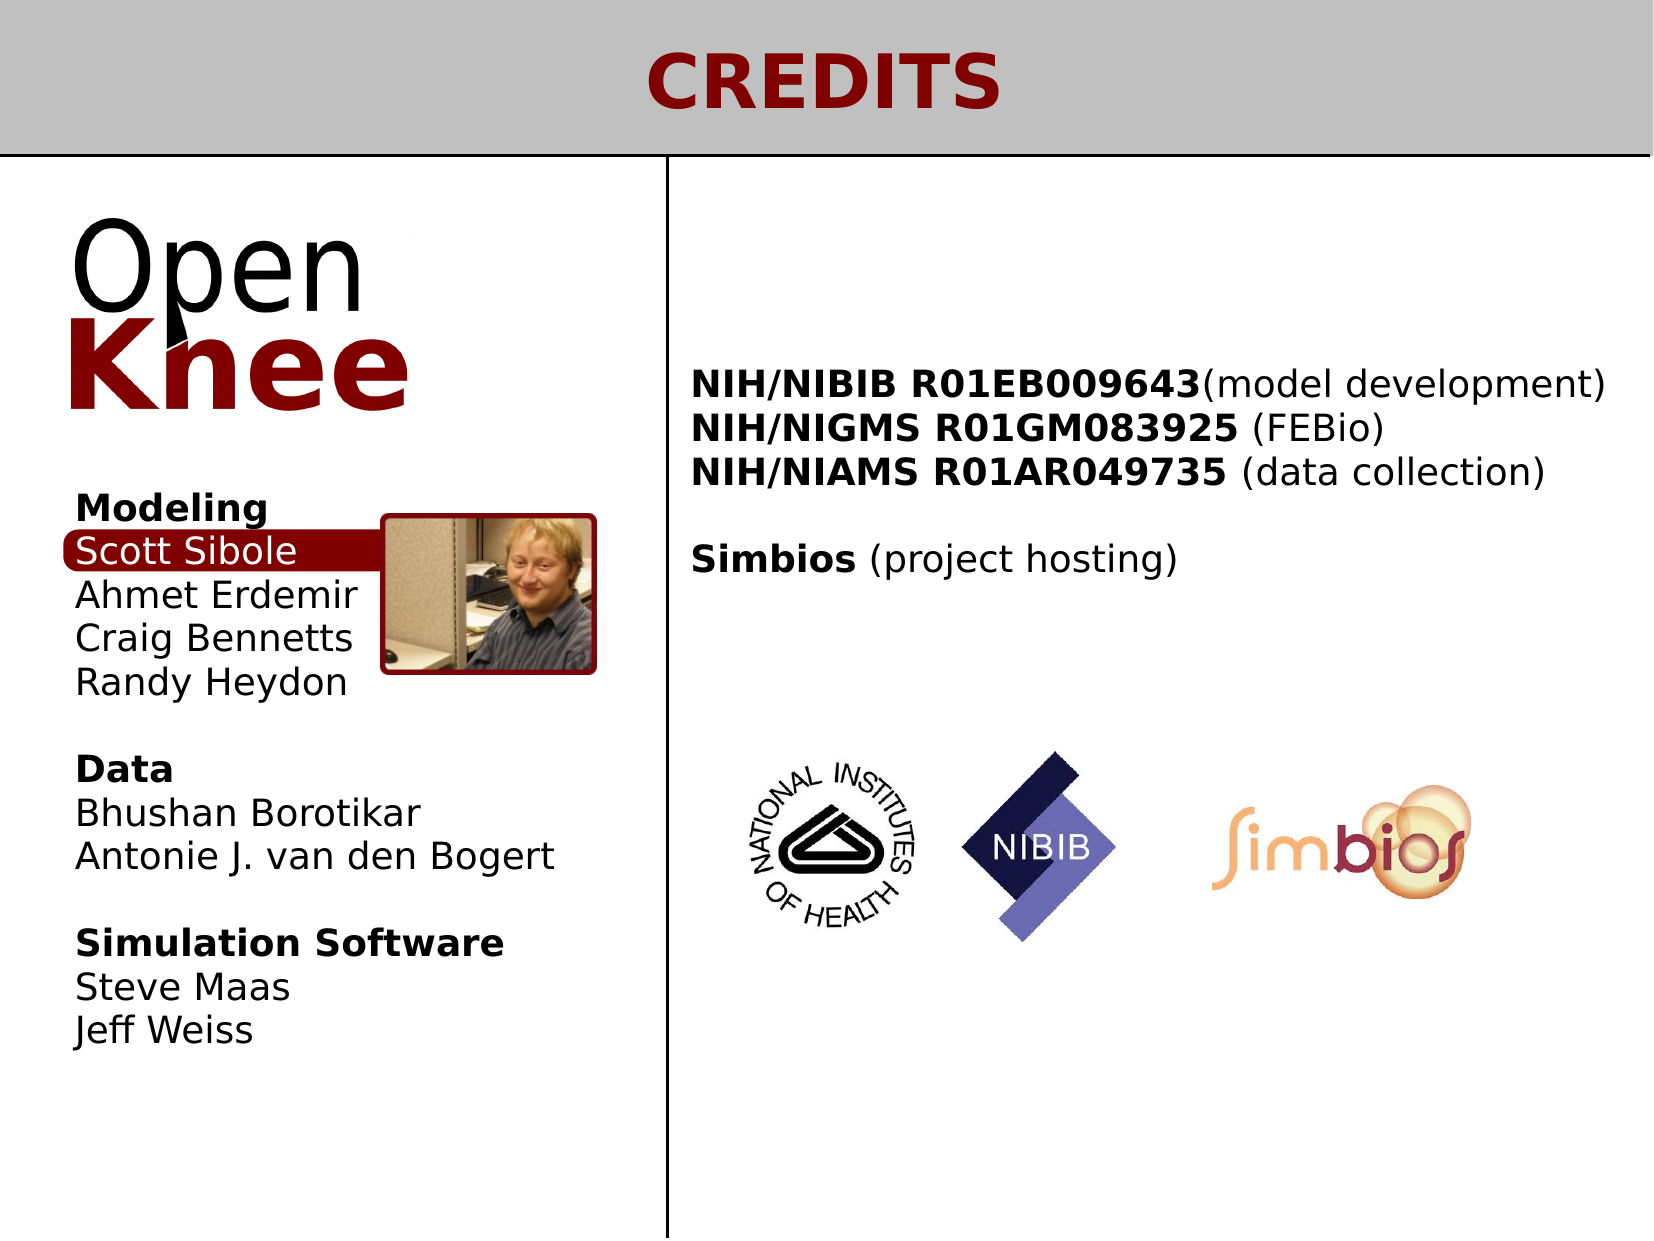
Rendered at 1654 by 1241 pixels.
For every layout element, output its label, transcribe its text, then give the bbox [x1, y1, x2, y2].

picture [380, 513, 597, 675]
text_box [0, 0, 1654, 156]
picture [63, 212, 413, 419]
picture [745, 758, 918, 931]
picture [961, 751, 1116, 942]
picture [1212, 785, 1471, 899]
text_box CREDITS [0, 31, 1651, 134]
text_box NIH/NIBIB R01EB009643(model development) NIH/NIGMS R01GM083925 (FEBio) NIH/NIAMS R01AR049735 (data collection) Simbios (project hosting) [675, 355, 1651, 589]
text_box Modeling Scott Sibole Ahmet Erdemir Craig Bennetts Randy Heydon Data Bhushan Borotikar Antonie J. van den Bogert Simulation Software Steve Maas Jeff Weiss [59, 479, 571, 1104]
